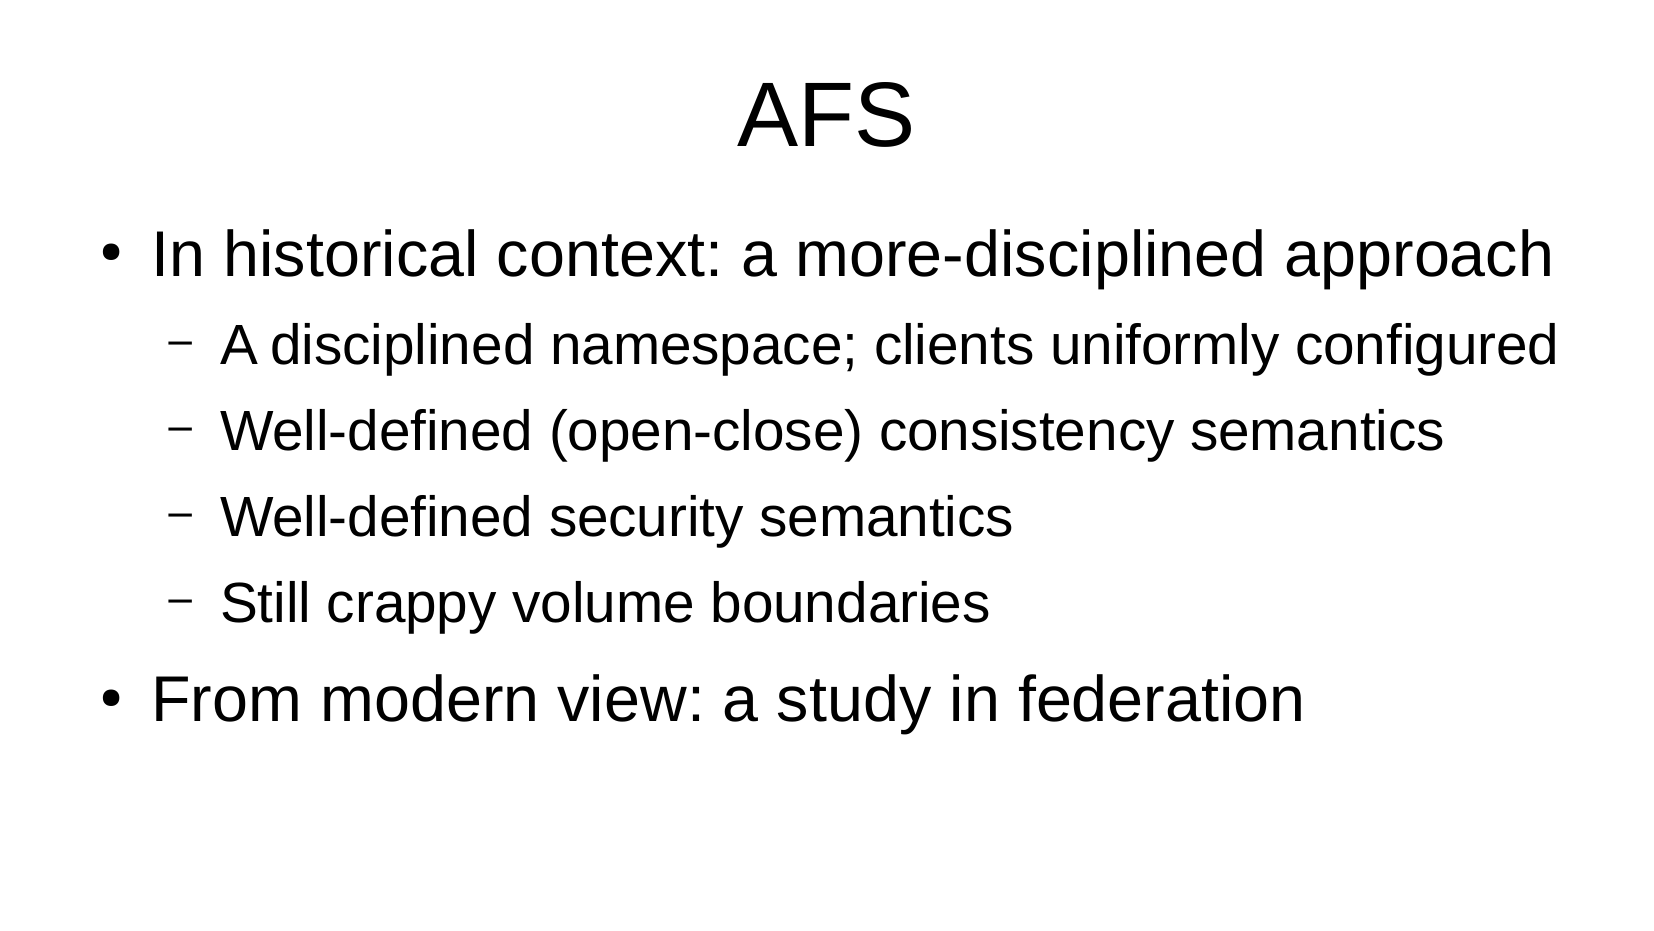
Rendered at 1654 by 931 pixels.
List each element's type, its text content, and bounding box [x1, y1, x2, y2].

list In historical context: a more-disciplined approach A disciplined namespace; clients uniformly configured Well-defined (open-close) consistency semantics Well-defined security semantics Still crappy volume boundaries From modern view: a study in federation [82, 217, 1571, 758]
title AFS [82, 37, 1571, 193]
